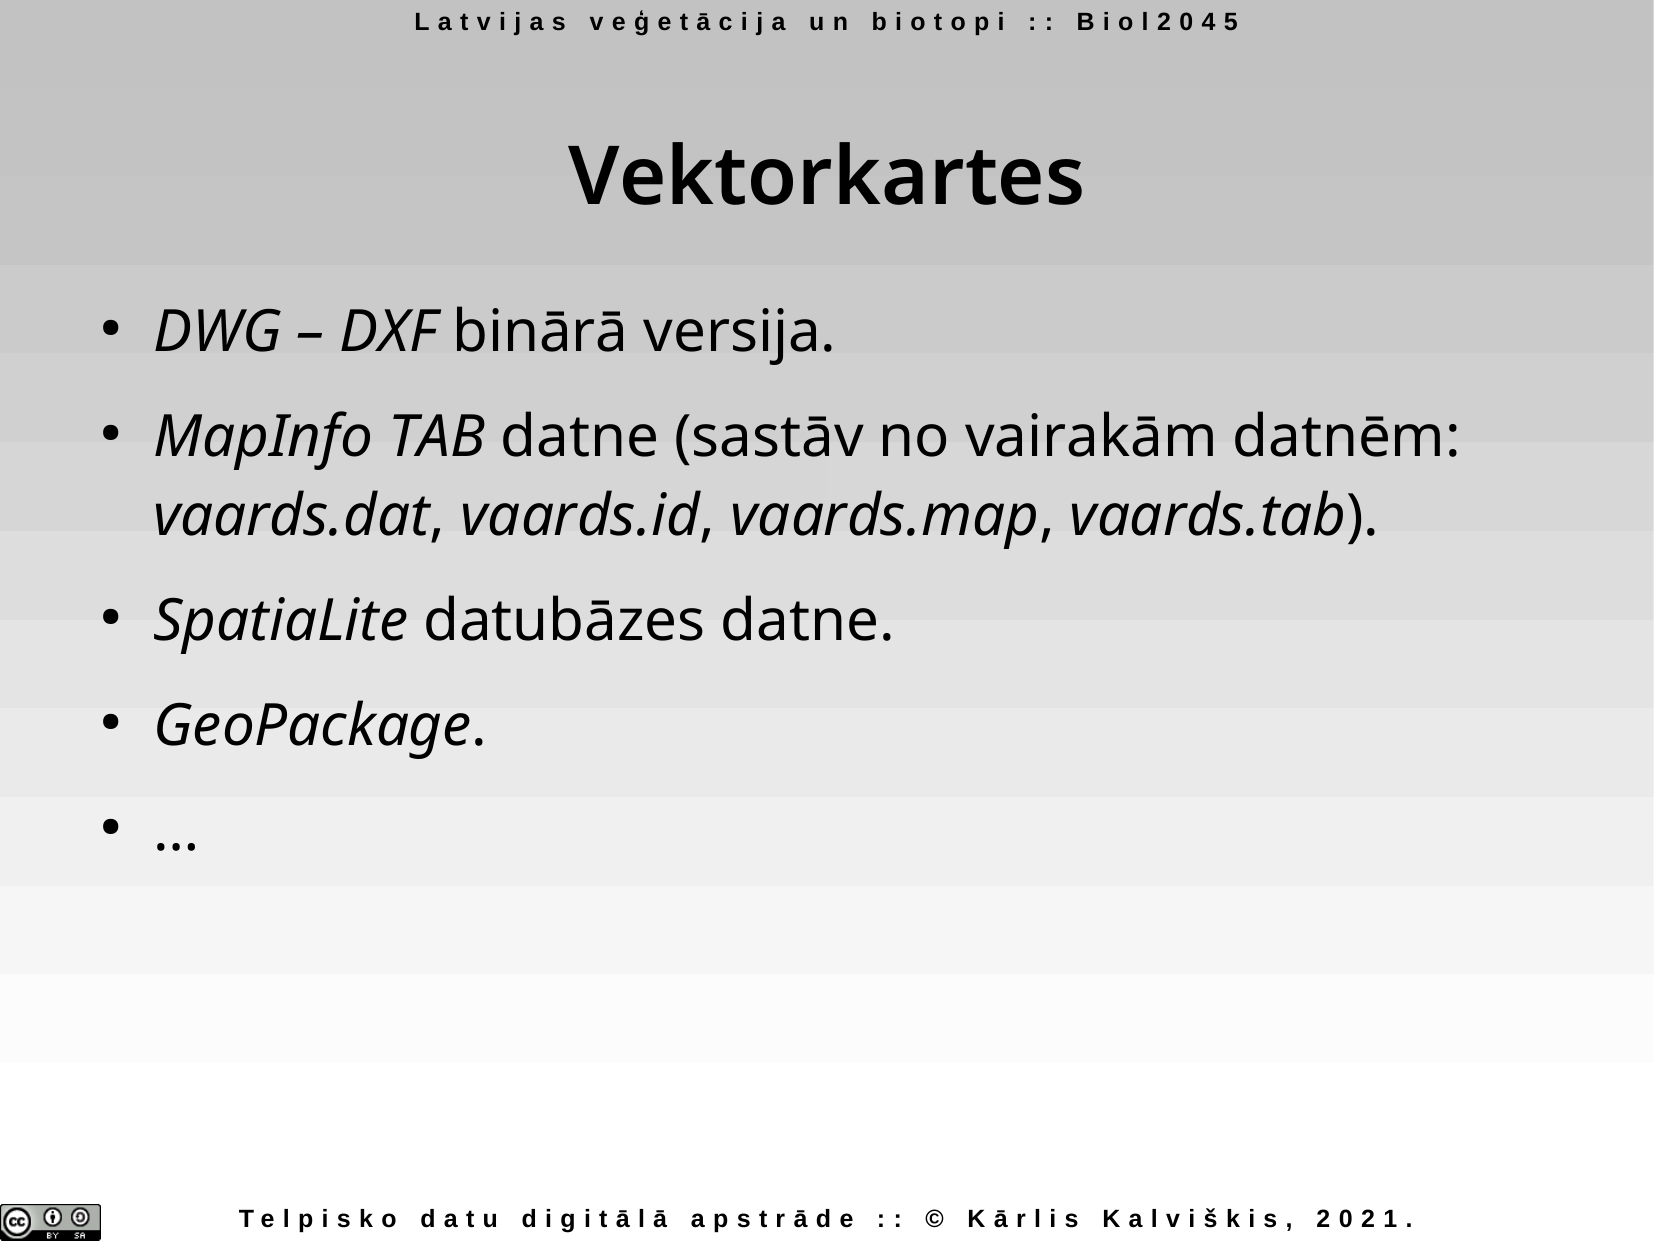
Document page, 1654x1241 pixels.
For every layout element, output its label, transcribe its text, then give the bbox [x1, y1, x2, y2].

title Vektorkartes [29, 49, 1625, 296]
list DWG – DXF binārā versija. MapInfo TAB datne (sastāv no vairakām datnēm: vaards.dat, vaards.id, vaards.map, vaards.tab). SpatiaLite datubāzes datne. GeoPackage. … [82, 289, 1571, 1098]
picture [0, 0, 1654, 1241]
